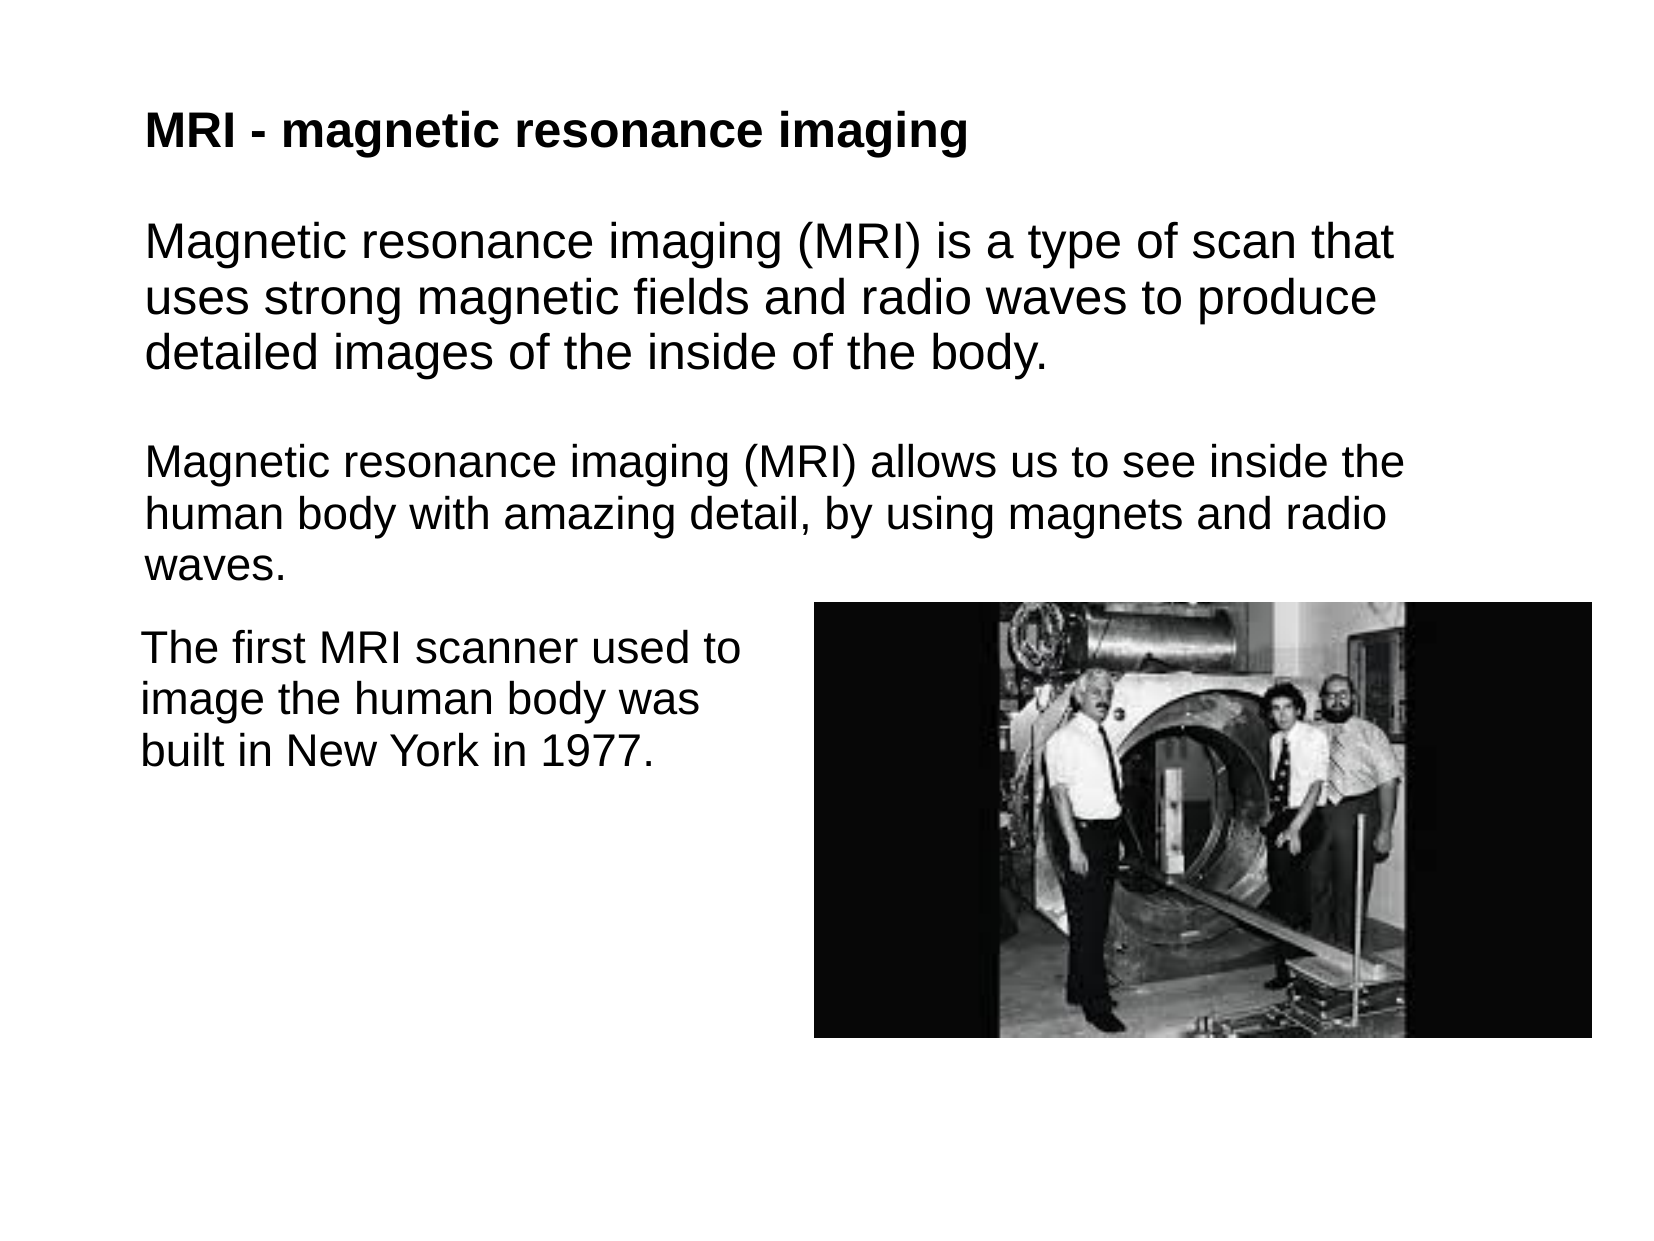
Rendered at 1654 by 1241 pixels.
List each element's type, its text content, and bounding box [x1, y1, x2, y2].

picture [814, 602, 1592, 1038]
text_box MRI - magnetic resonance imaging Magnetic resonance imaging (MRI) is a type of scan that uses strong magnetic fields and radio waves to produce detailed images of the inside of the body. Magnetic resonance imaging (MRI) allows us to see inside the human body with amazing detail, by using magnets and radio waves. [129, 94, 1512, 598]
text_box The first MRI scanner used to image the human body was built in New York in 1977. [125, 614, 786, 835]
